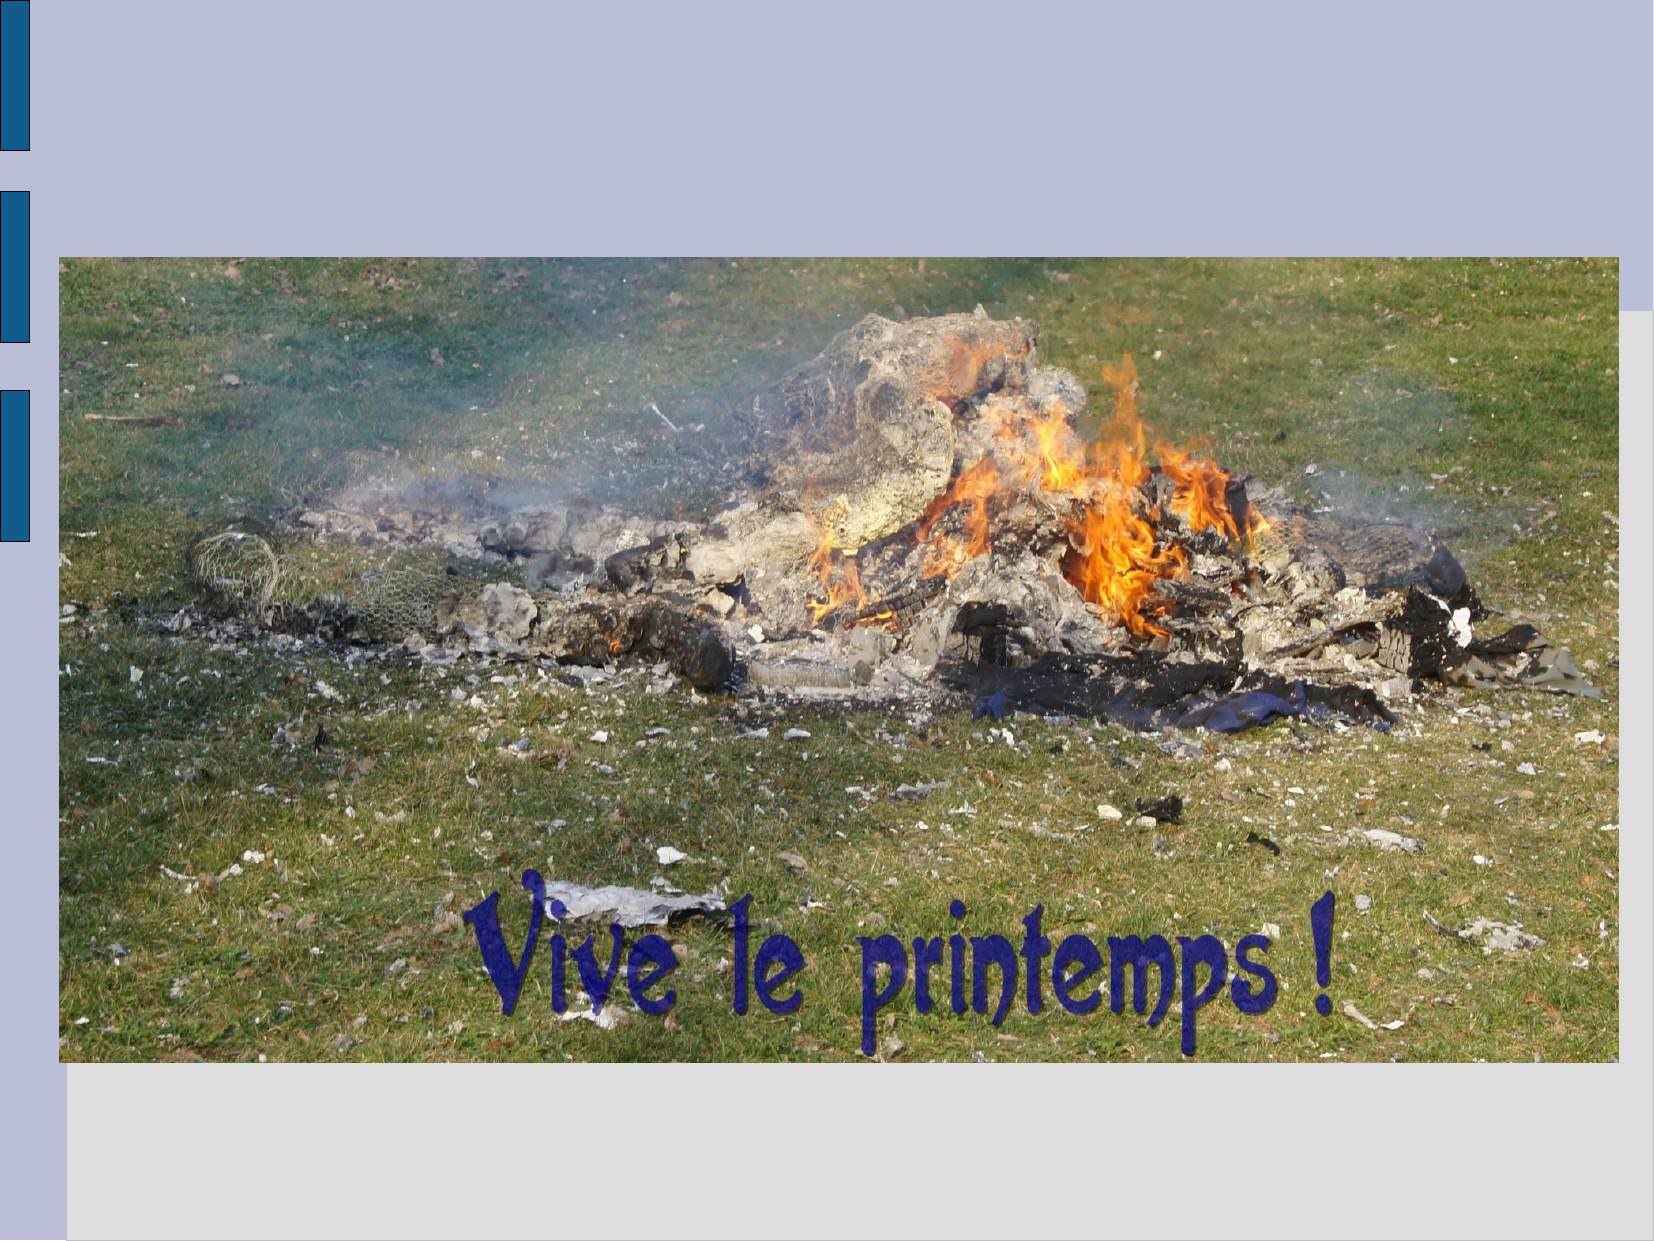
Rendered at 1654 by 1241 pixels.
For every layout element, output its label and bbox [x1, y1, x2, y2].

picture [59, 257, 1619, 1063]
